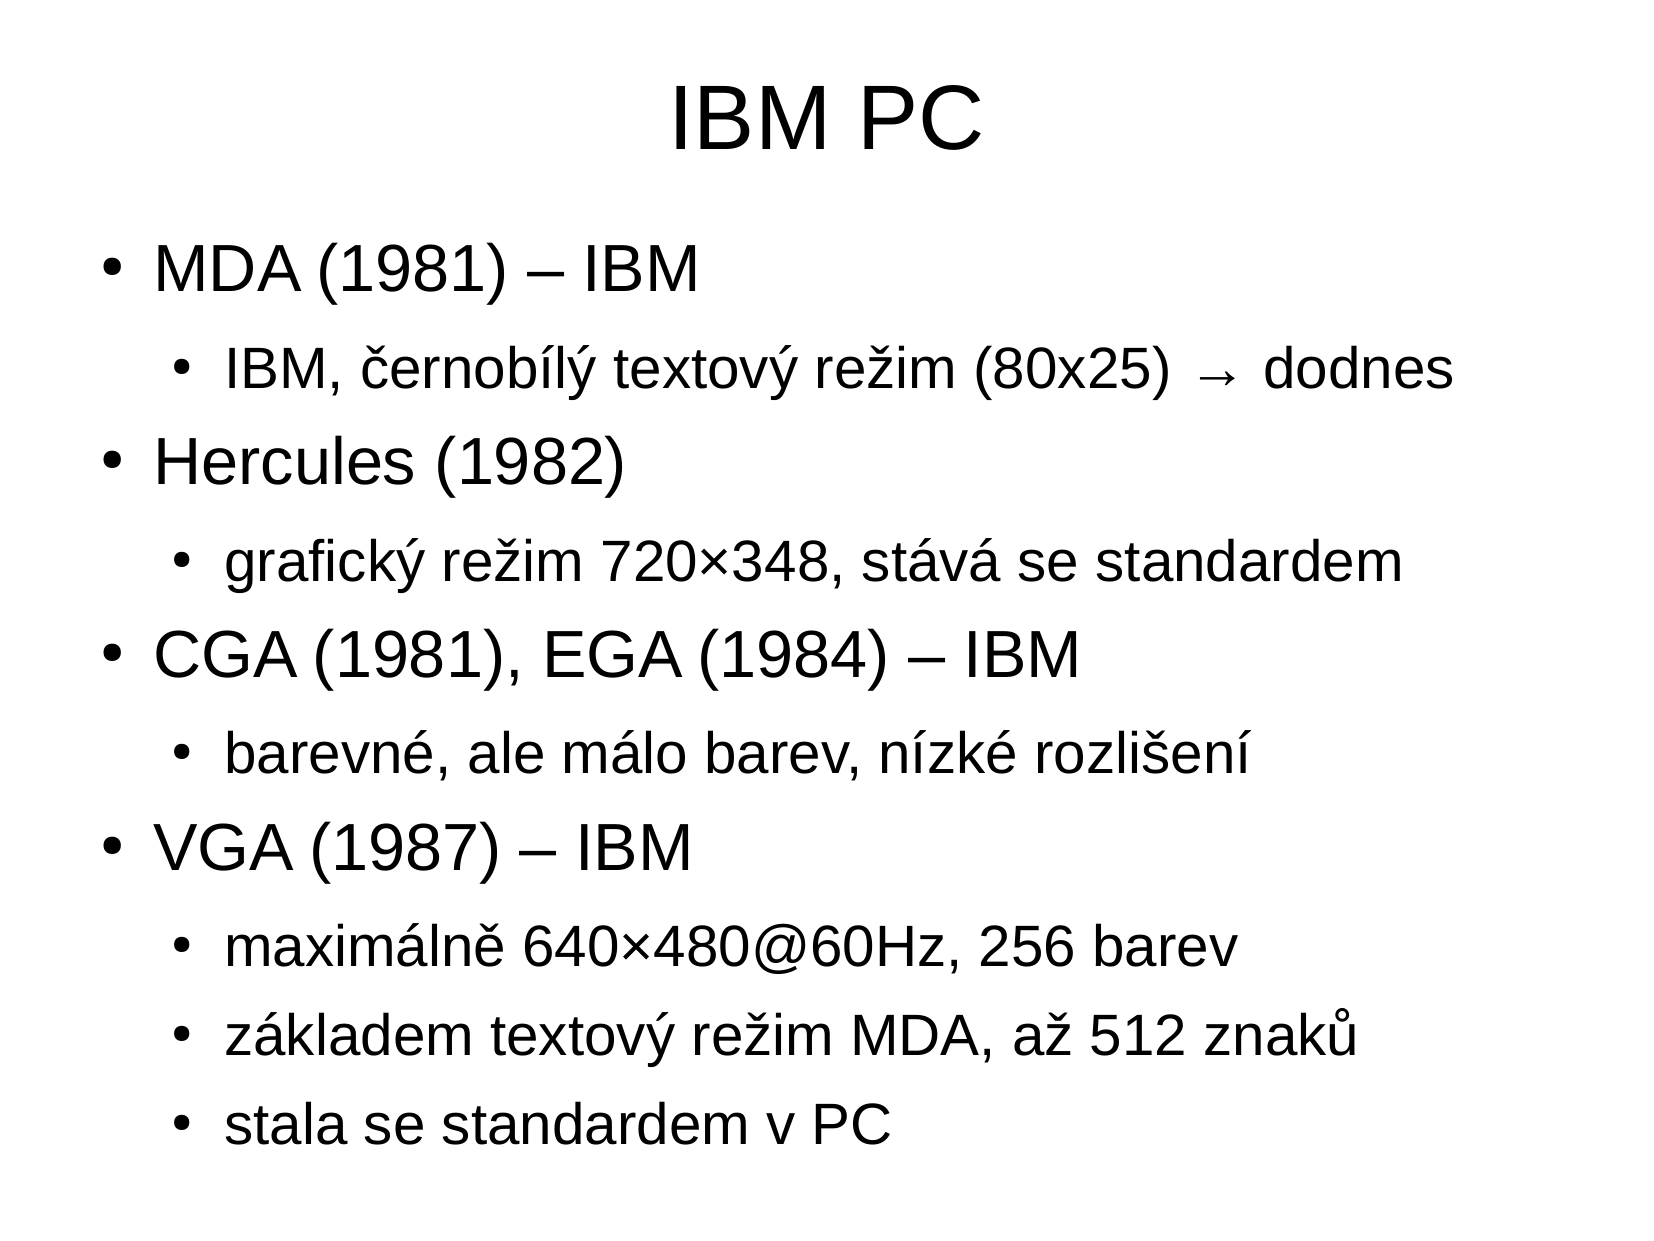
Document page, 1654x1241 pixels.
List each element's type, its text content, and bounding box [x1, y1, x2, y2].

title IBM PC [82, 21, 1571, 214]
list MDA (1981) – IBM IBM, černobílý textový režim (80x25) → dodnes Hercules (1982) grafický režim 720×348, stává se standardem CGA (1981), EGA (1984) – IBM barevné, ale málo barev, nízké rozlišení VGA (1987) – IBM maximálně 640×480@60Hz, 256 barev základem textový režim MDA, až 512 znaků stala se standardem v PC [82, 231, 1571, 1156]
